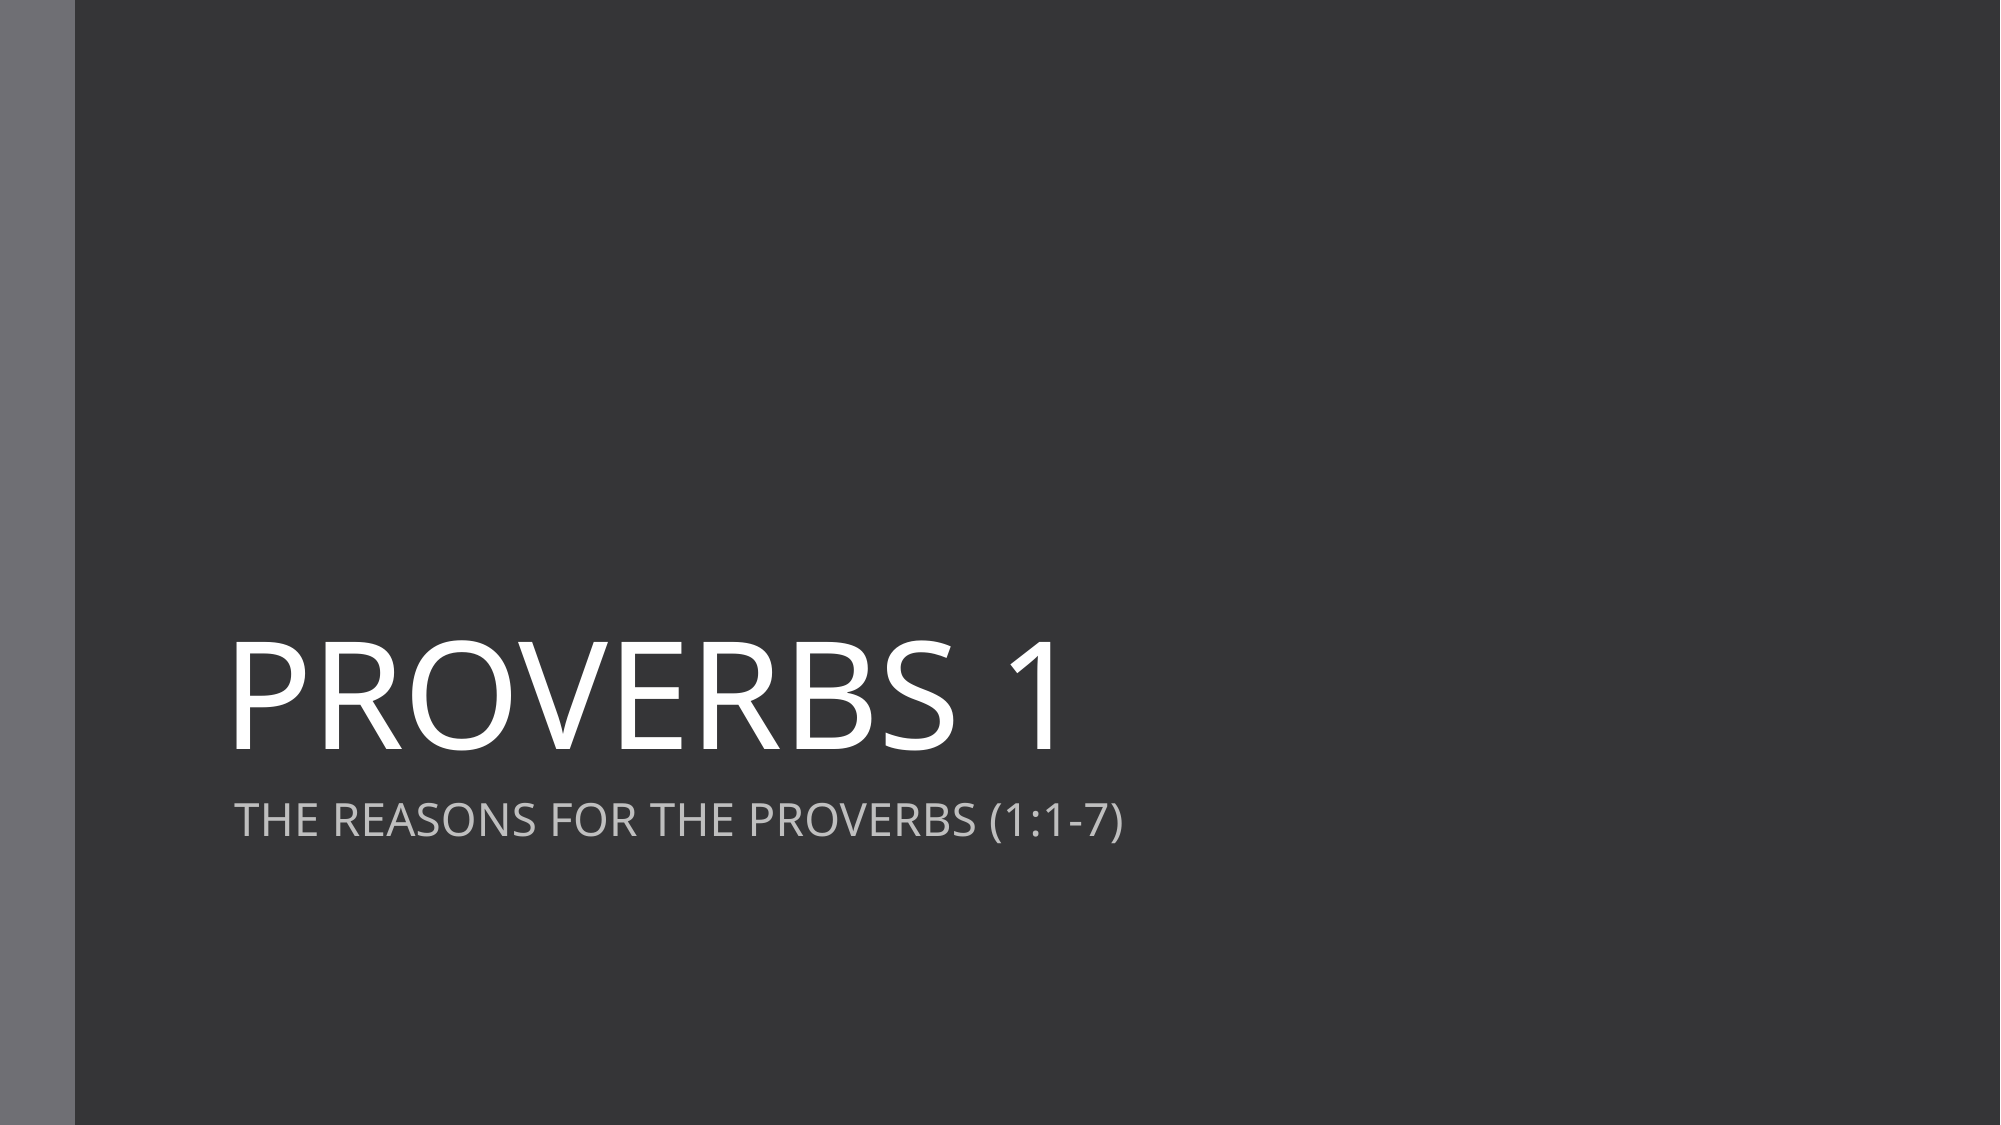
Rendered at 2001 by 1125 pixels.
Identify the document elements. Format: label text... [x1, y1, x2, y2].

subtitle THE REASONS FOR THE PROVERBS (1:1-7) [206, 787, 1752, 1066]
title PROVERBS 1 [206, 124, 1752, 787]
